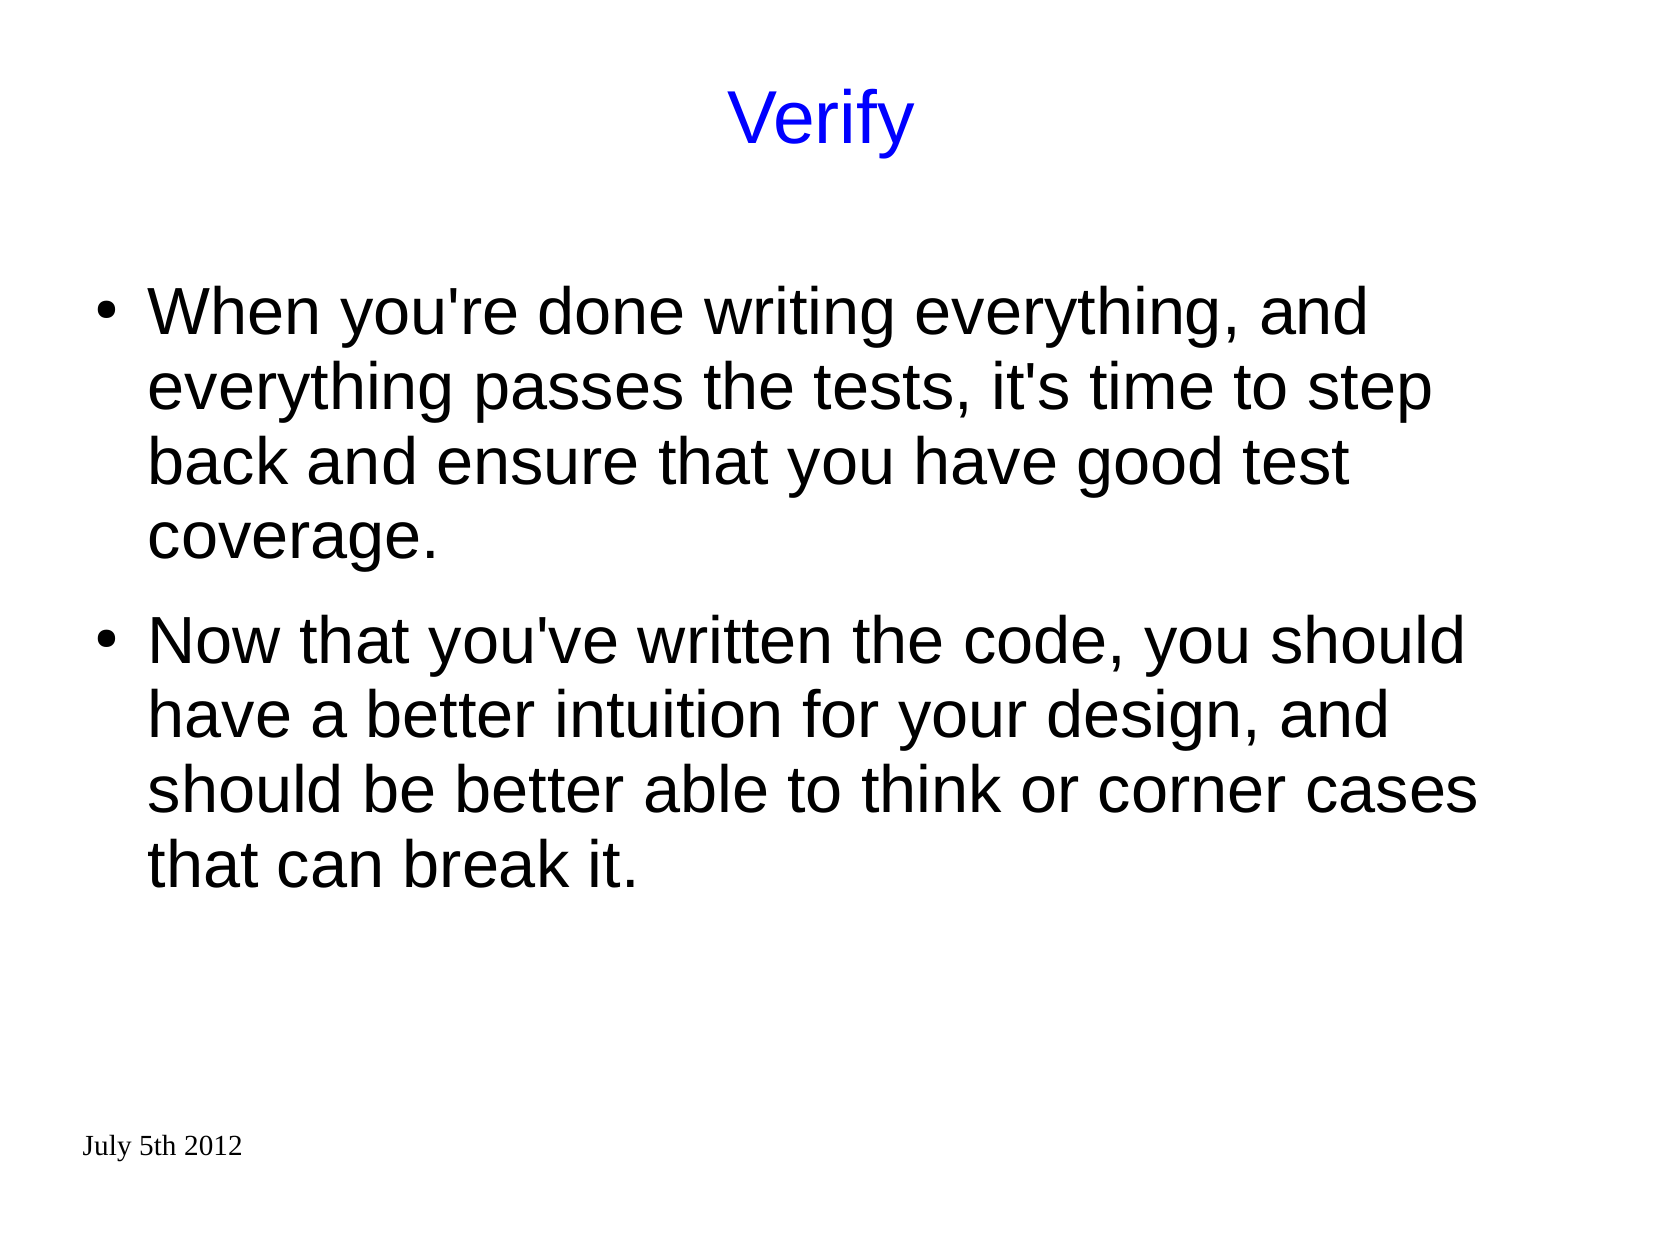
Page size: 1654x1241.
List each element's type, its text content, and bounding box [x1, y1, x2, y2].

title Verify [76, 58, 1565, 178]
list When you're done writing everything, and everything passes the tests, it's time to step back and ensure that you have good test coverage. Now that you've written the code, you should have a better intuition for your design, and should be better able to think or corner cases that can break it. [76, 274, 1565, 1093]
